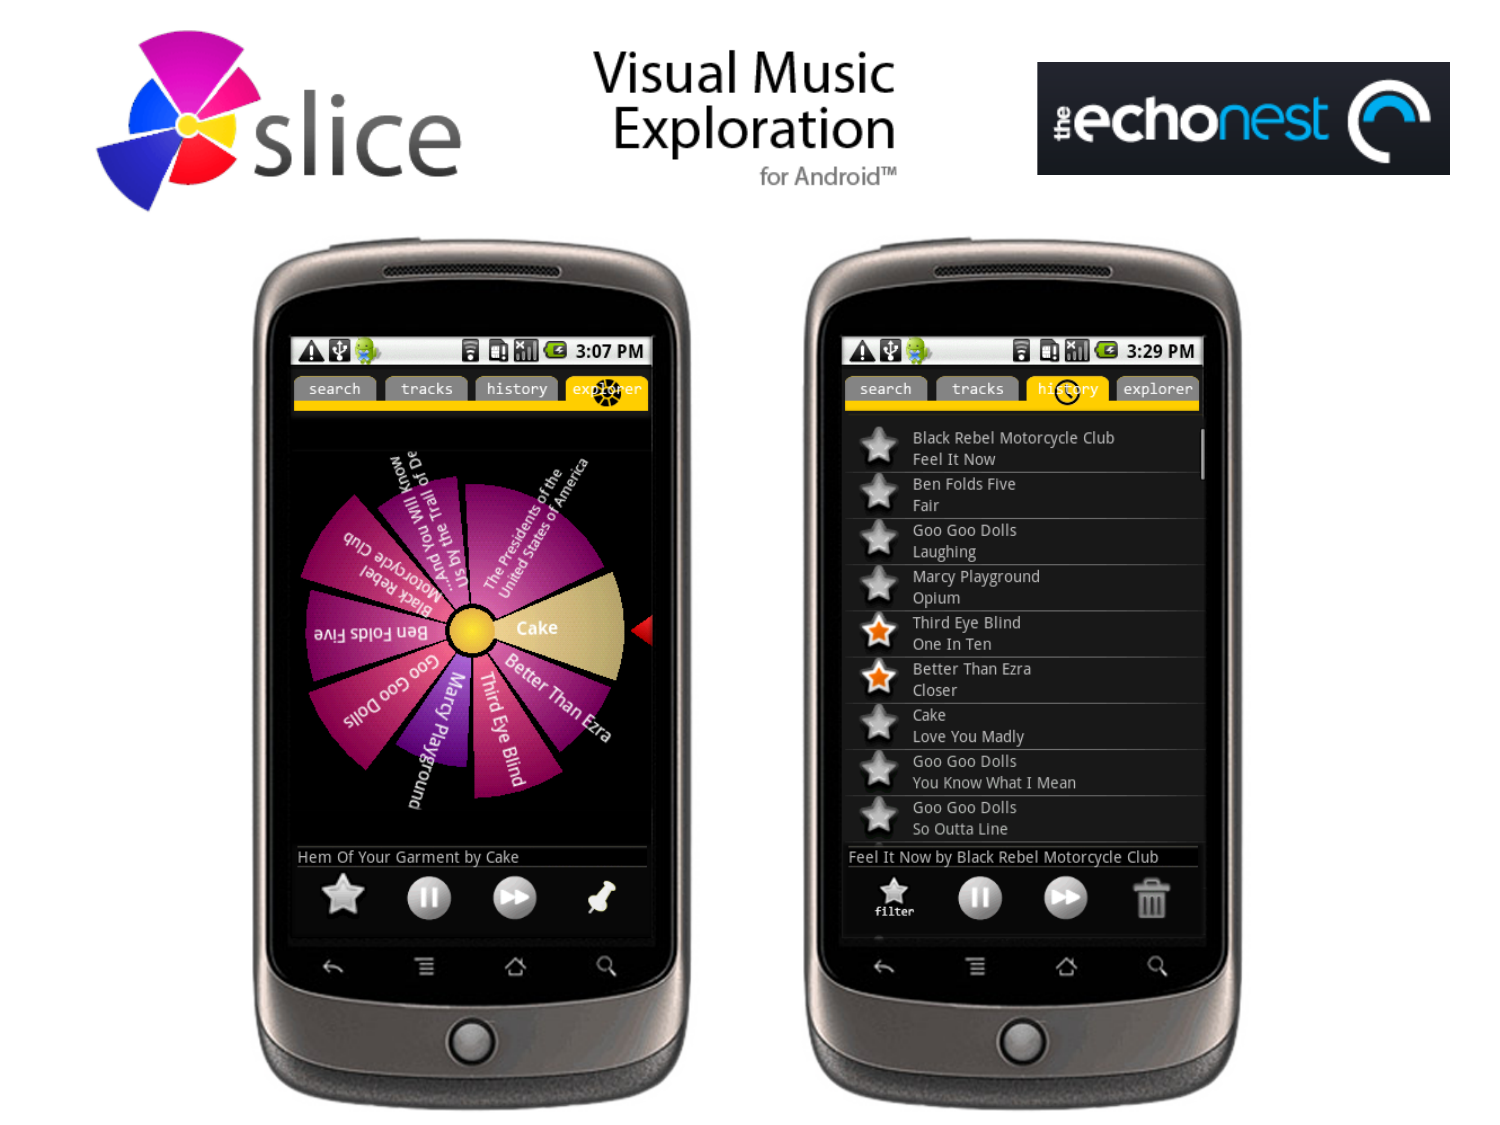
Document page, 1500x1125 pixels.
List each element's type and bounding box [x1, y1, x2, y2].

picture [800, 234, 1251, 1113]
picture [249, 234, 700, 1113]
picture [82, 12, 925, 225]
picture [1037, 62, 1450, 175]
